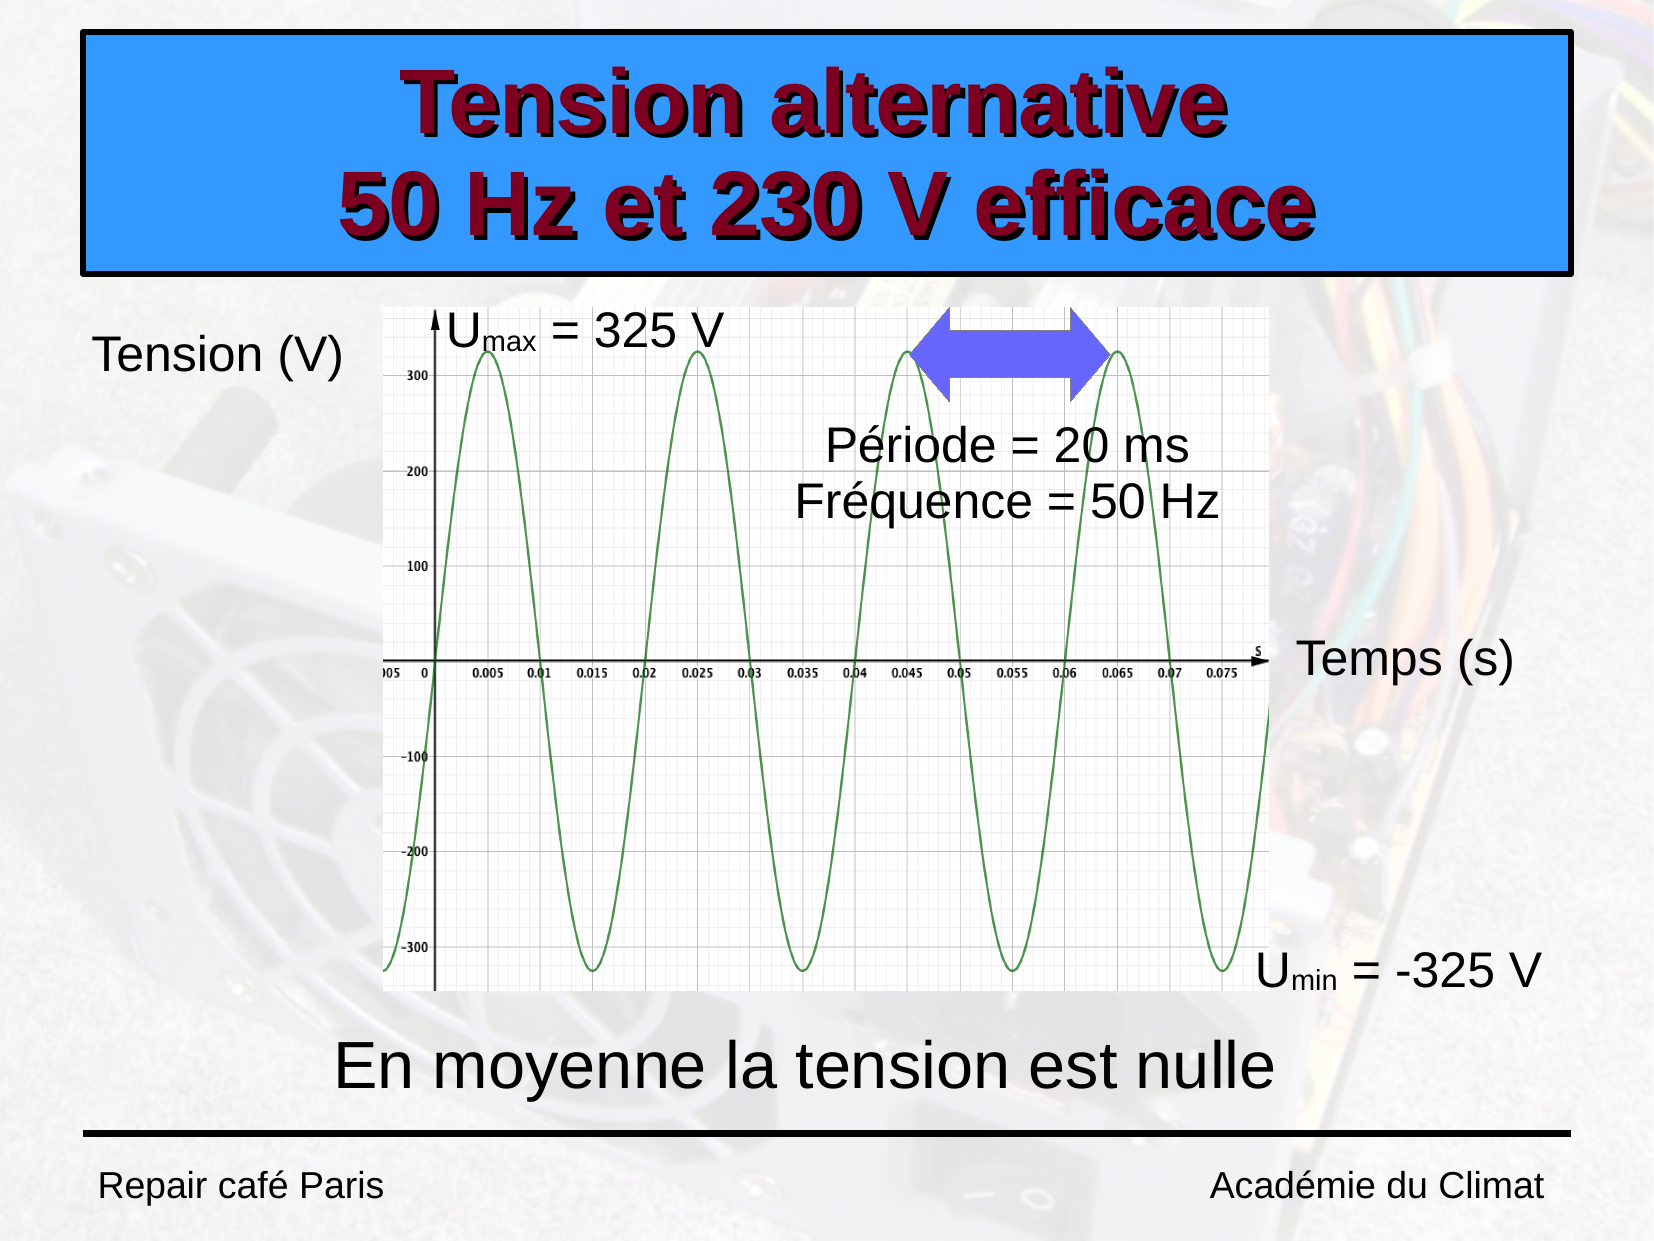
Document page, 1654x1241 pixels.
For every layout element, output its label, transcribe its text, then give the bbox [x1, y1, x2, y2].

text_box Période = 20 ms Fréquence = 50 Hz [779, 409, 1258, 537]
text_box En moyenne la tension est nulle [318, 1020, 1294, 1111]
text_box Repair café Paris Académie du Climat [82, 1157, 1571, 1214]
text_box Tension (V) [76, 318, 365, 390]
text_box Umin = -325 V [1240, 934, 1558, 1022]
text_box Temps (s) [1280, 622, 1536, 694]
text_box Umax = 325 V [431, 295, 740, 383]
title Tension alternative 50 Hz et 230 V efficace [82, 32, 1571, 274]
picture [0, 0, 1654, 1241]
text_box [909, 307, 1111, 402]
